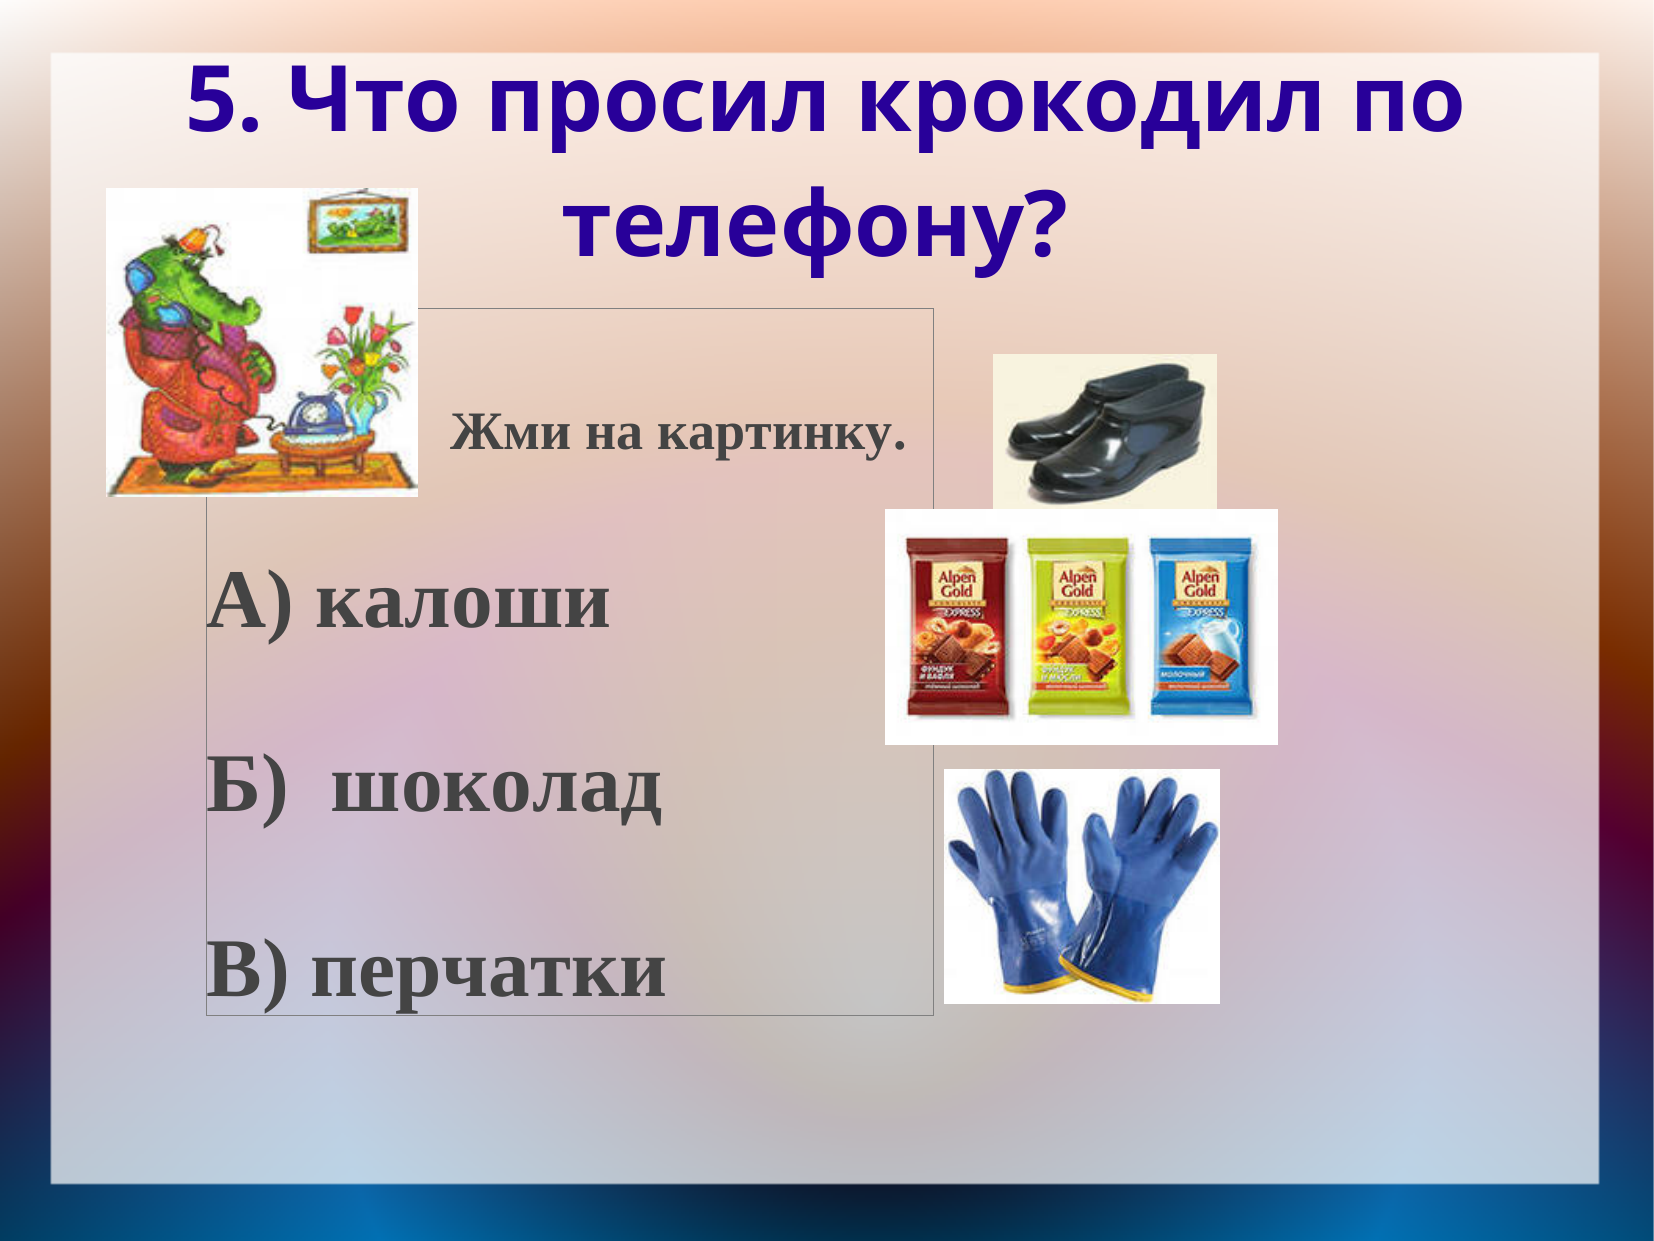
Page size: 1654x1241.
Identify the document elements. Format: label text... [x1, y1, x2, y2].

picture [0, 0, 1654, 1241]
list Жми на картинку. А) калоши Б) шоколад В) перчатки [206, 308, 934, 1016]
title 5. Что просил крокодил по телефону? [82, 31, 1571, 287]
